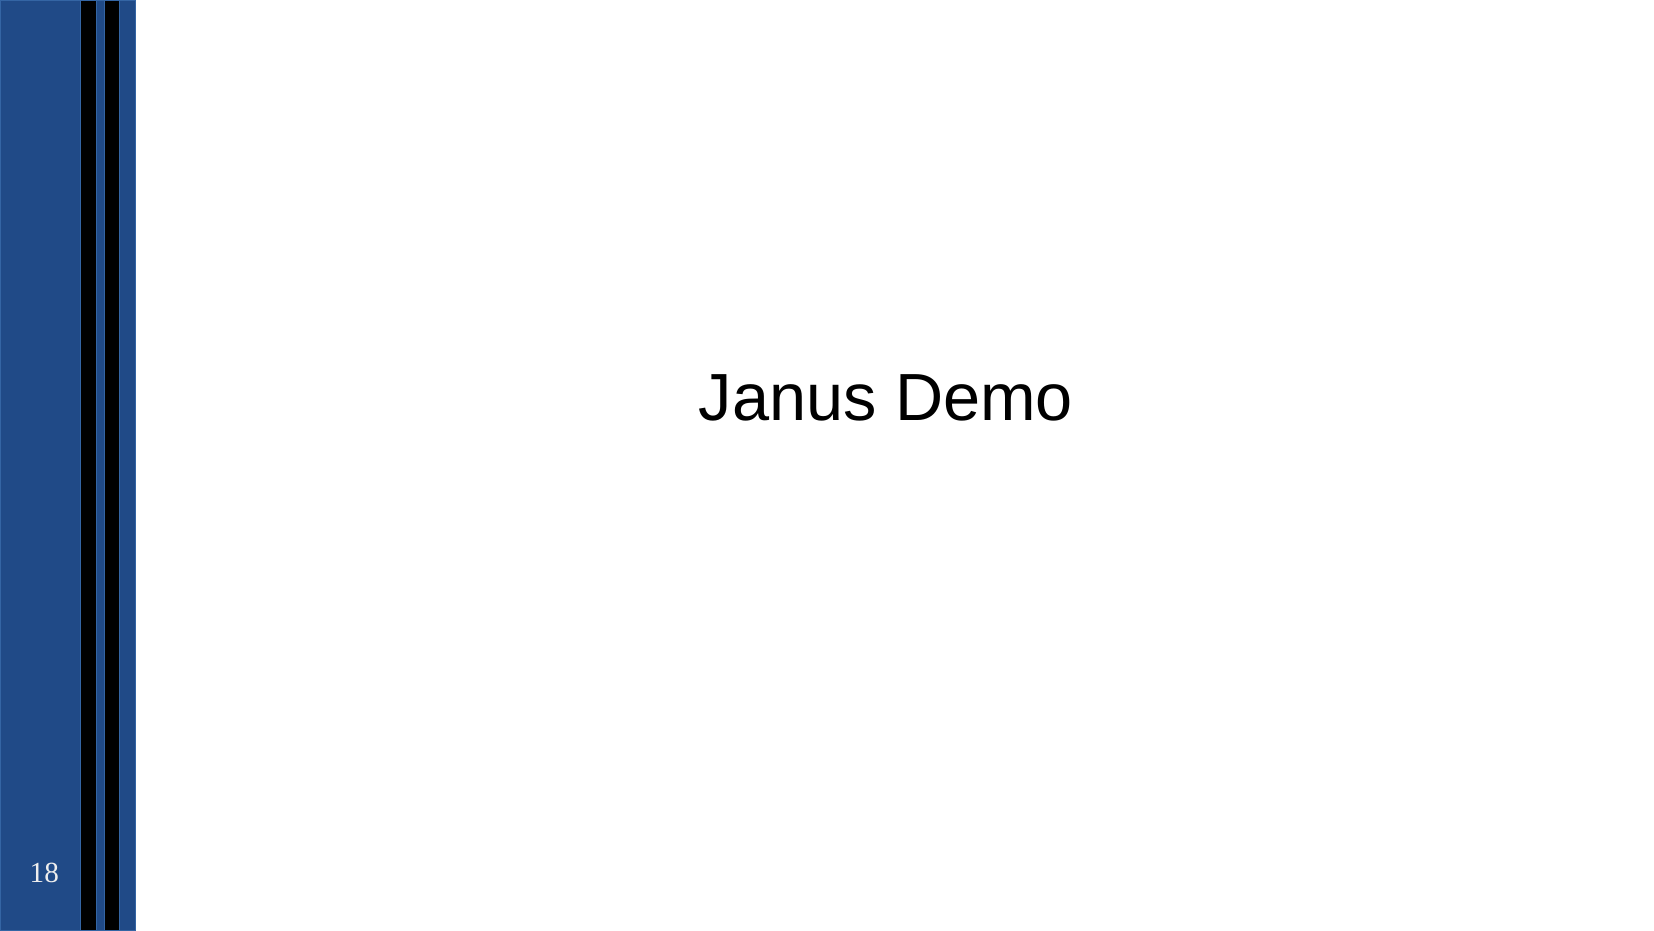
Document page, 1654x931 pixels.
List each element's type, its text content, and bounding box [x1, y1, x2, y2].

subtitle Janus Demo [141, 37, 1630, 758]
